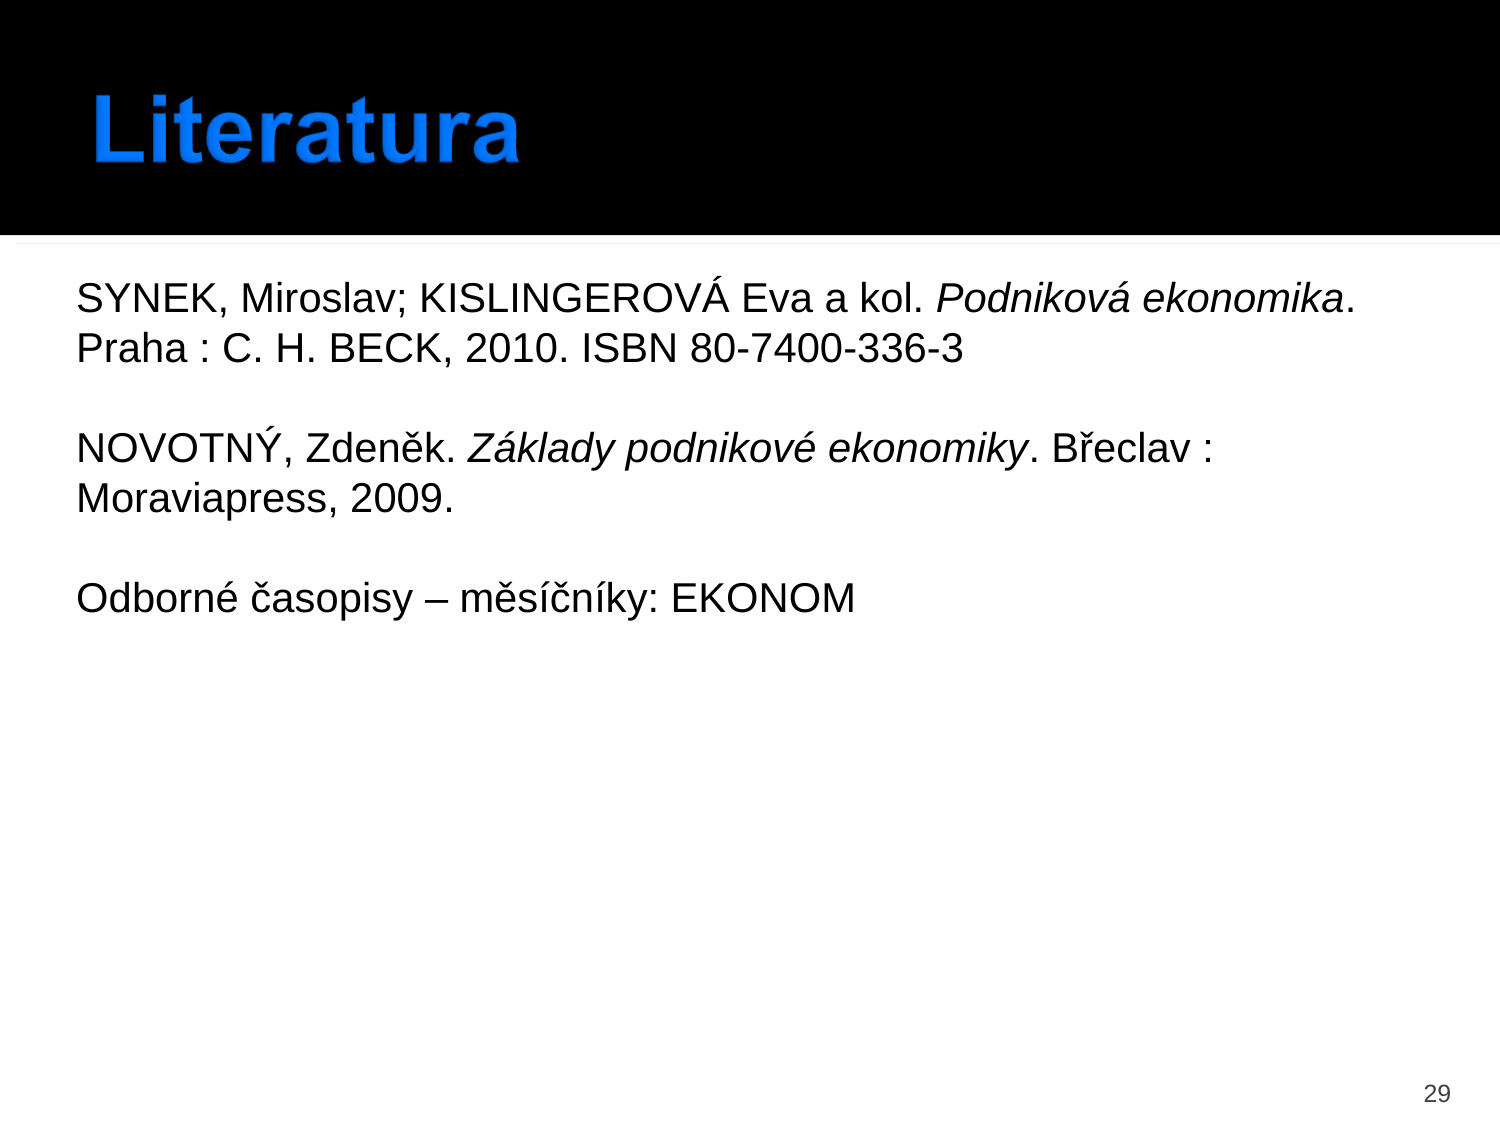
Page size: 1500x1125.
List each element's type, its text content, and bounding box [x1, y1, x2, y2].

text_box <číslo> [1345, 1062, 1467, 1108]
text_box [31, 24, 1427, 233]
list SYNEK, Miroslav; KISLINGEROVÁ Eva a kol. Podniková ekonomika. Praha : C. H. BECK, 2010. ISBN 80-7400-336-3 NOVOTNÝ, Zdeněk. Základy podnikové ekonomiky. Břeclav : Moraviapress, 2009. Odborné časopisy ‒ měsíčníky: EKONOM [53, 255, 1437, 1094]
